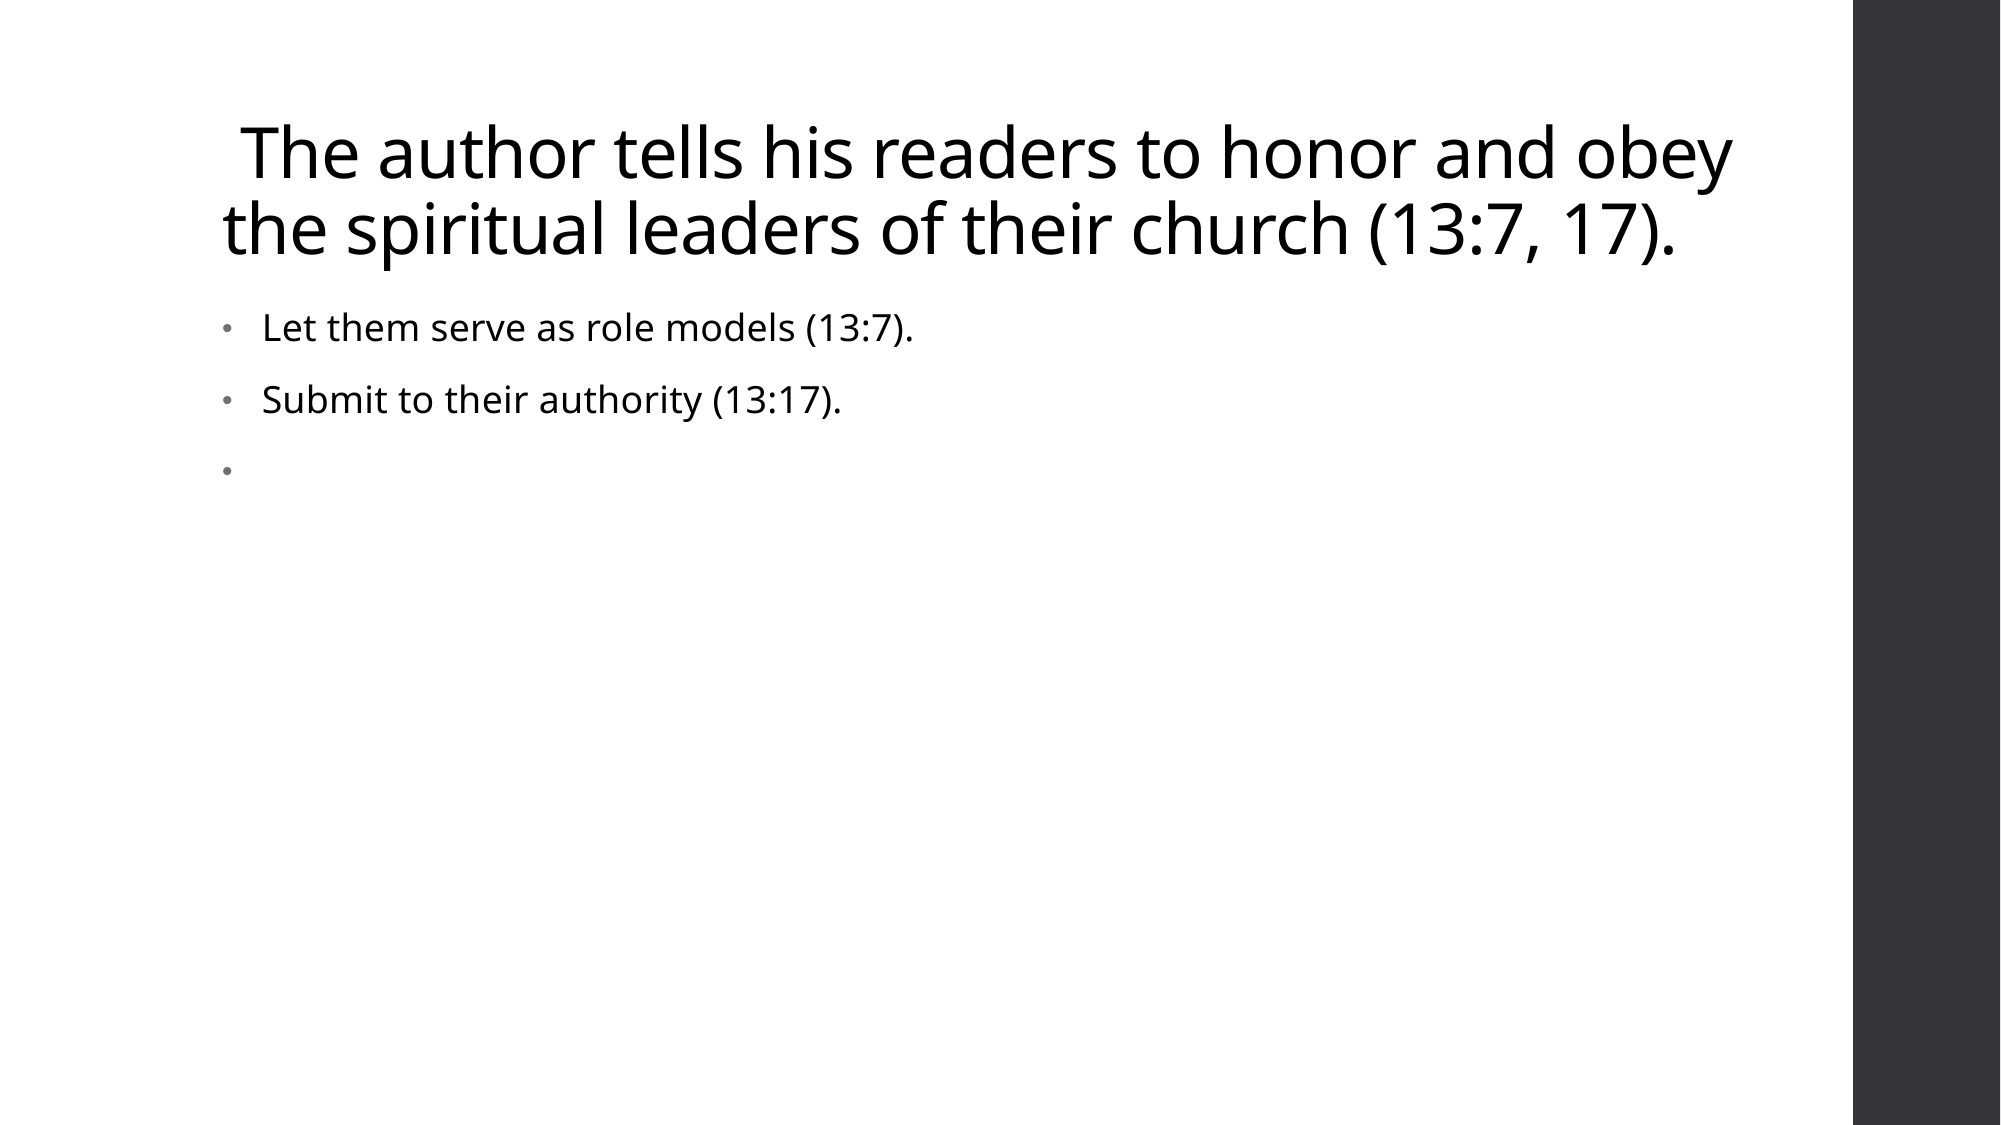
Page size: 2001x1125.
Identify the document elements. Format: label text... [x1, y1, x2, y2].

list Let them serve as role models (13:7). Submit to their authority (13:17). [206, 299, 1617, 1014]
title The author tells his readers to honor and obey the spiritual leaders of their church (13:7, 17). [206, 60, 1797, 278]
